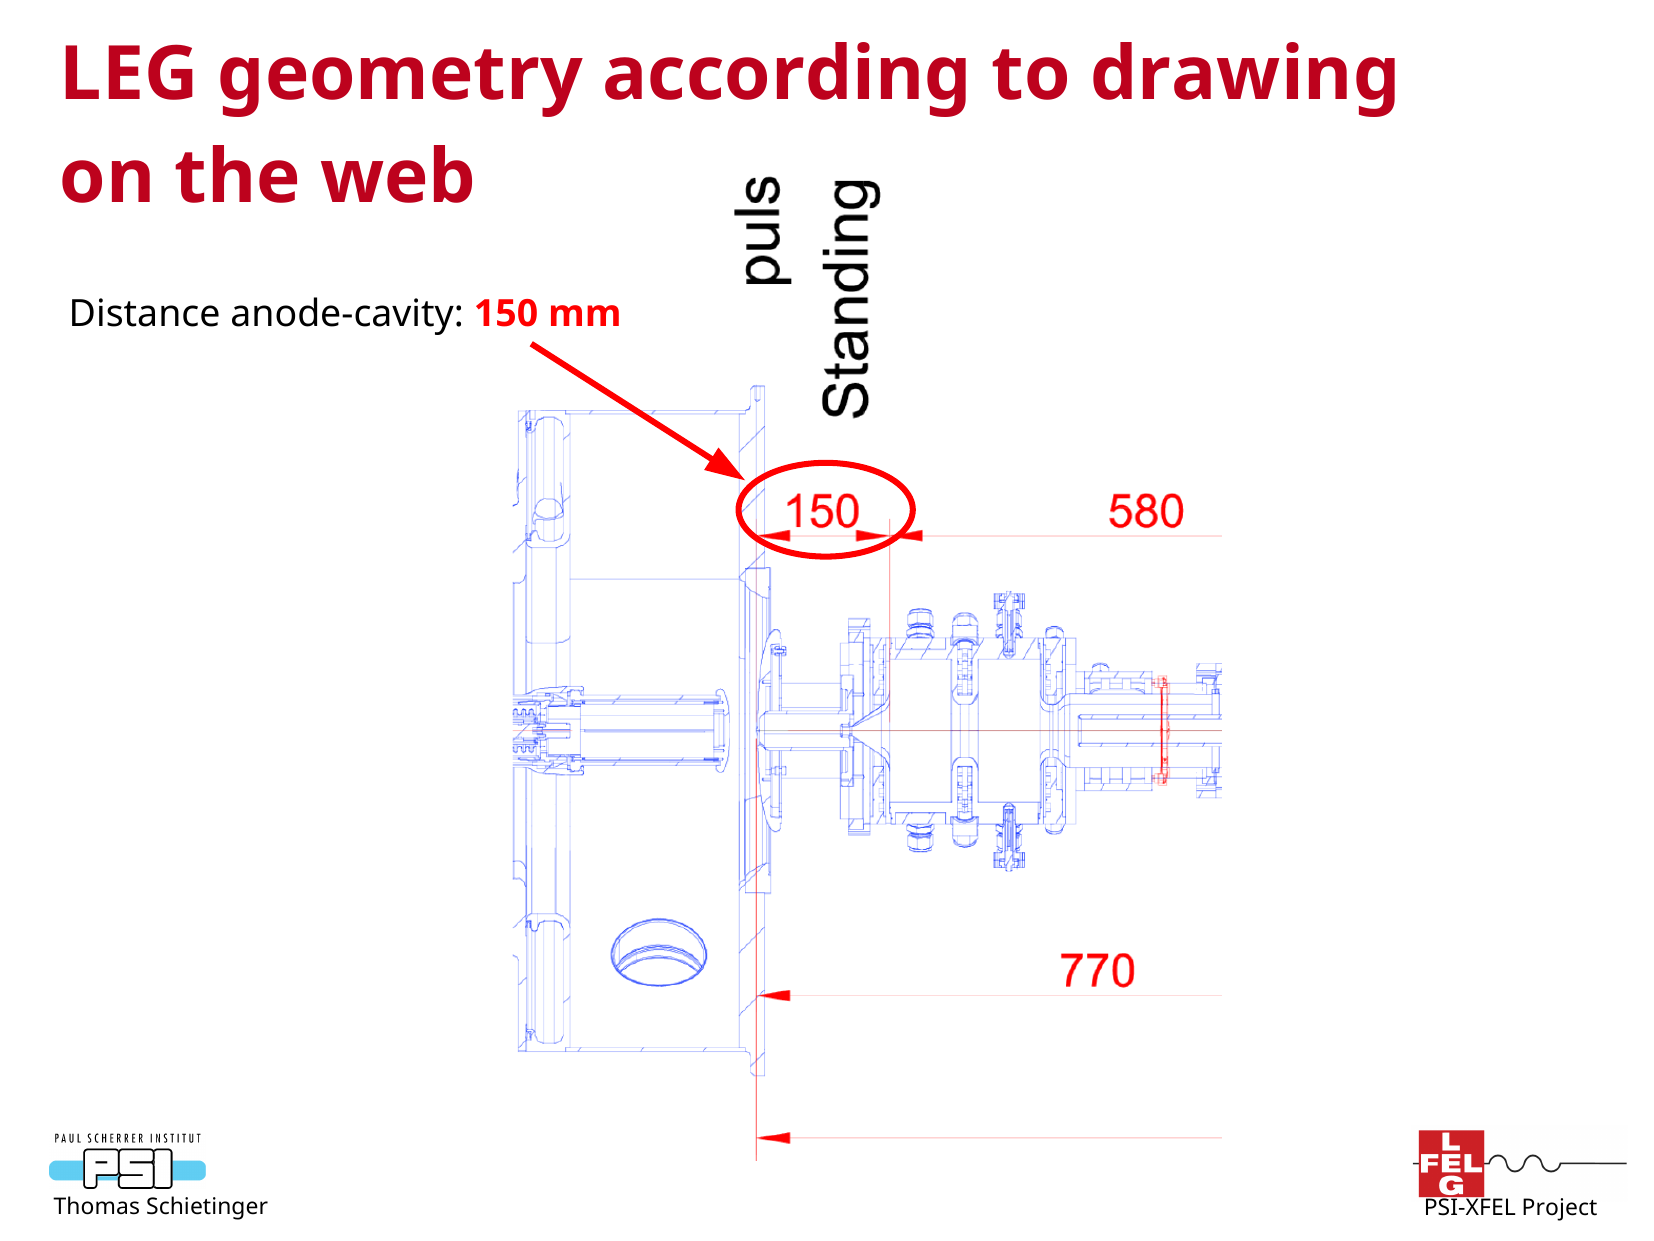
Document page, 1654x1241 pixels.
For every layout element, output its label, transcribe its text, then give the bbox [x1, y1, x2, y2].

text_box Distance anode-cavity: 150 mm [68, 286, 627, 349]
picture [49, 1133, 206, 1189]
picture [512, 173, 1222, 1161]
title LEG geometry according to drawing on the web [59, 34, 1449, 210]
picture [1411, 1125, 1628, 1202]
